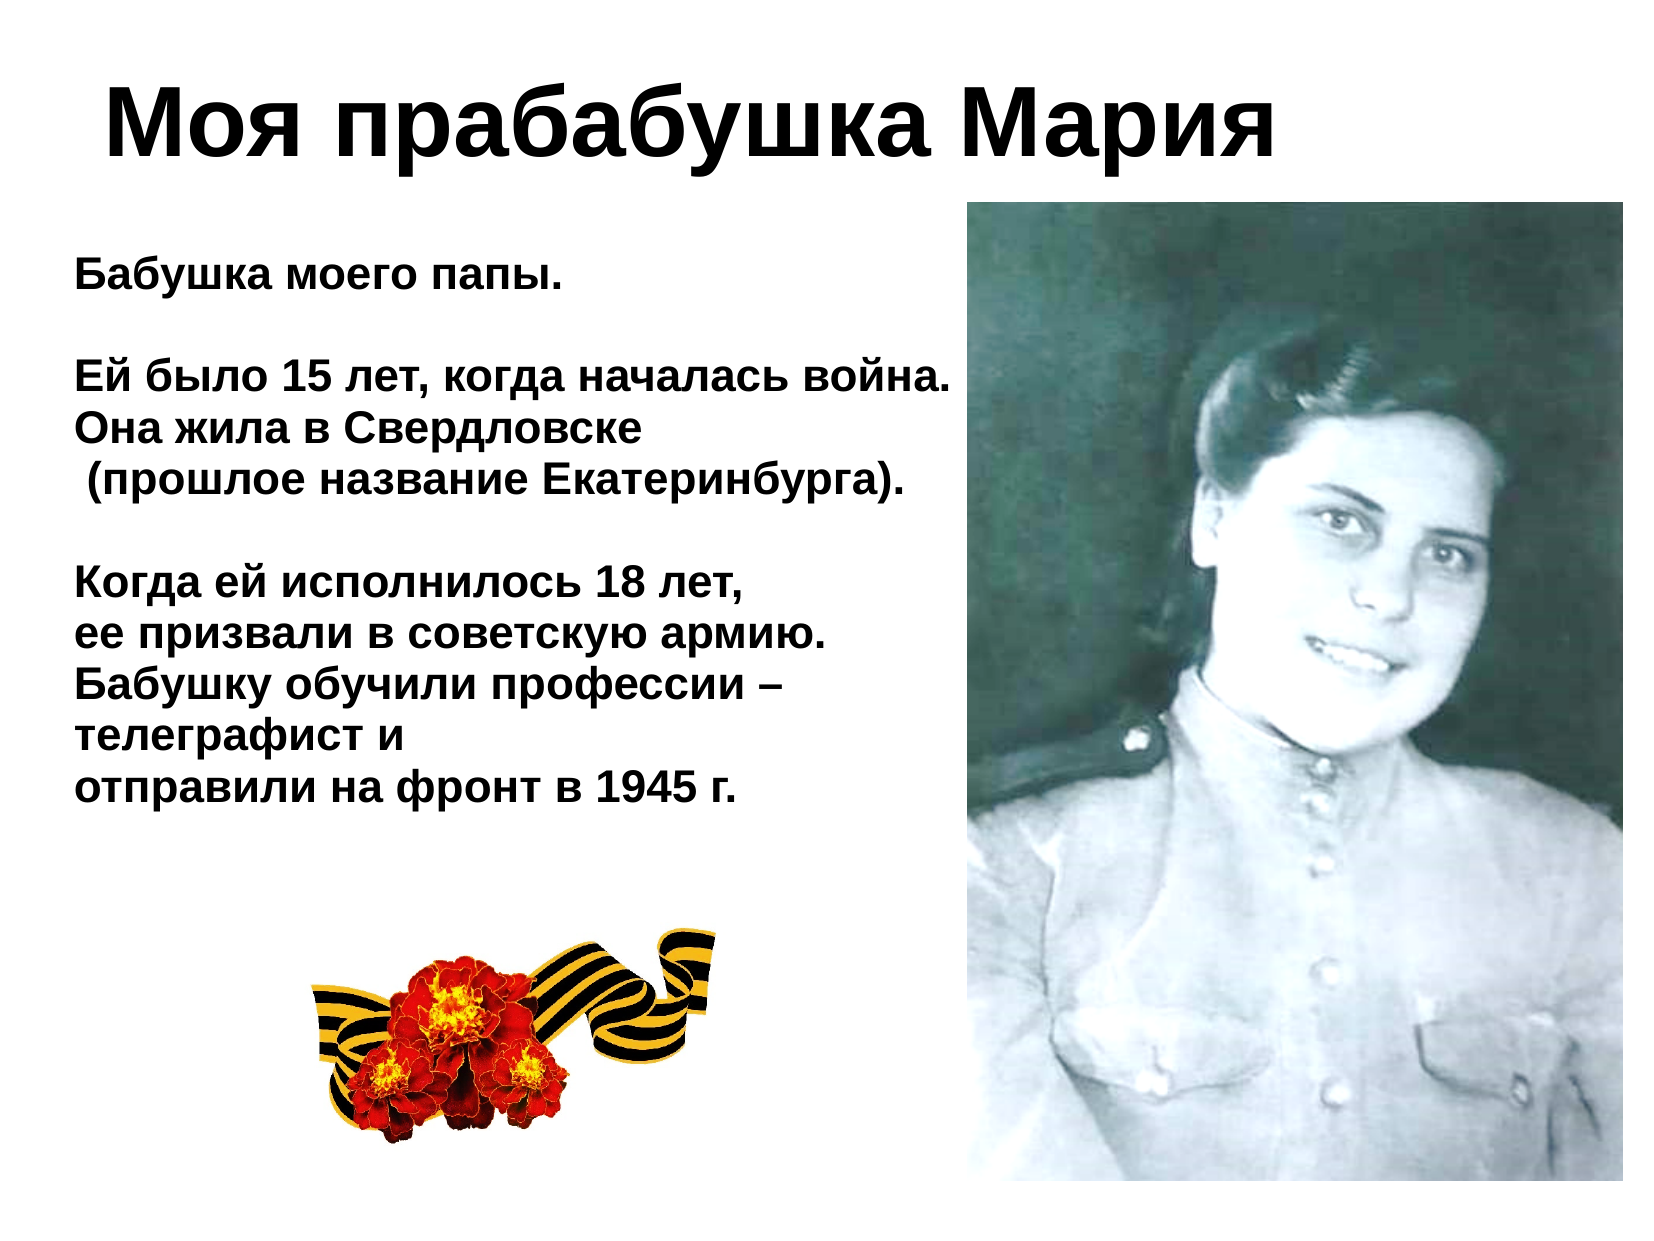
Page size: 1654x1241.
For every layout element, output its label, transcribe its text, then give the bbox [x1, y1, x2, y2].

picture [967, 202, 1623, 1181]
text_box Бабушка моего папы. Ей было 15 лет, когда началась война. Она жила в Свердловске (прошлое название Екатеринбурга). Когда ей исполнилось 18 лет, ее призвали в советскую армию. Бабушку обучили профессии – телеграфист и отправили на фронт в 1945 г. [59, 240, 967, 1000]
picture [276, 1000, 744, 1217]
text_box Моя прабабушка Мария [88, 59, 1506, 203]
